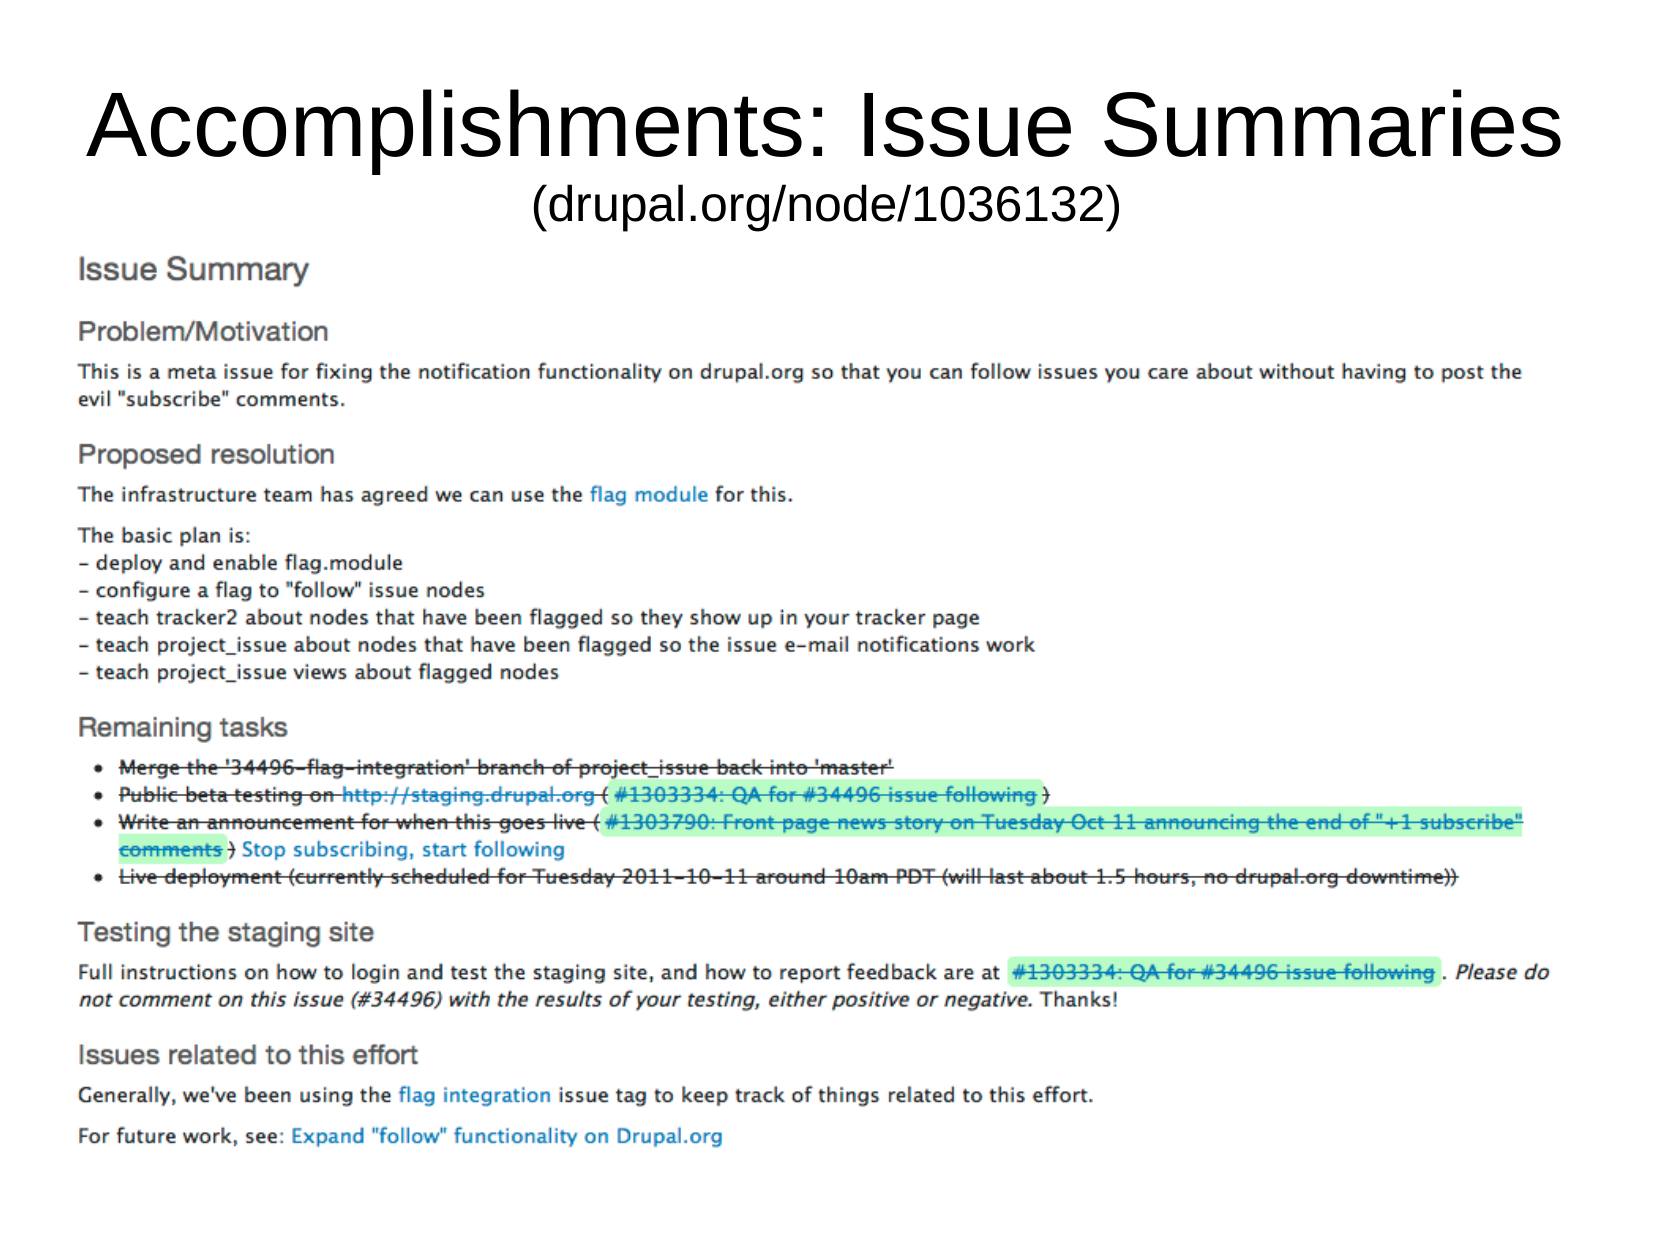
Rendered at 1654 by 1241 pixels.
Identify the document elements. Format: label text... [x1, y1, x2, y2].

title Accomplishments: Issue Summaries (drupal.org/node/1036132) [82, 56, 1571, 238]
picture [37, 238, 1576, 1163]
